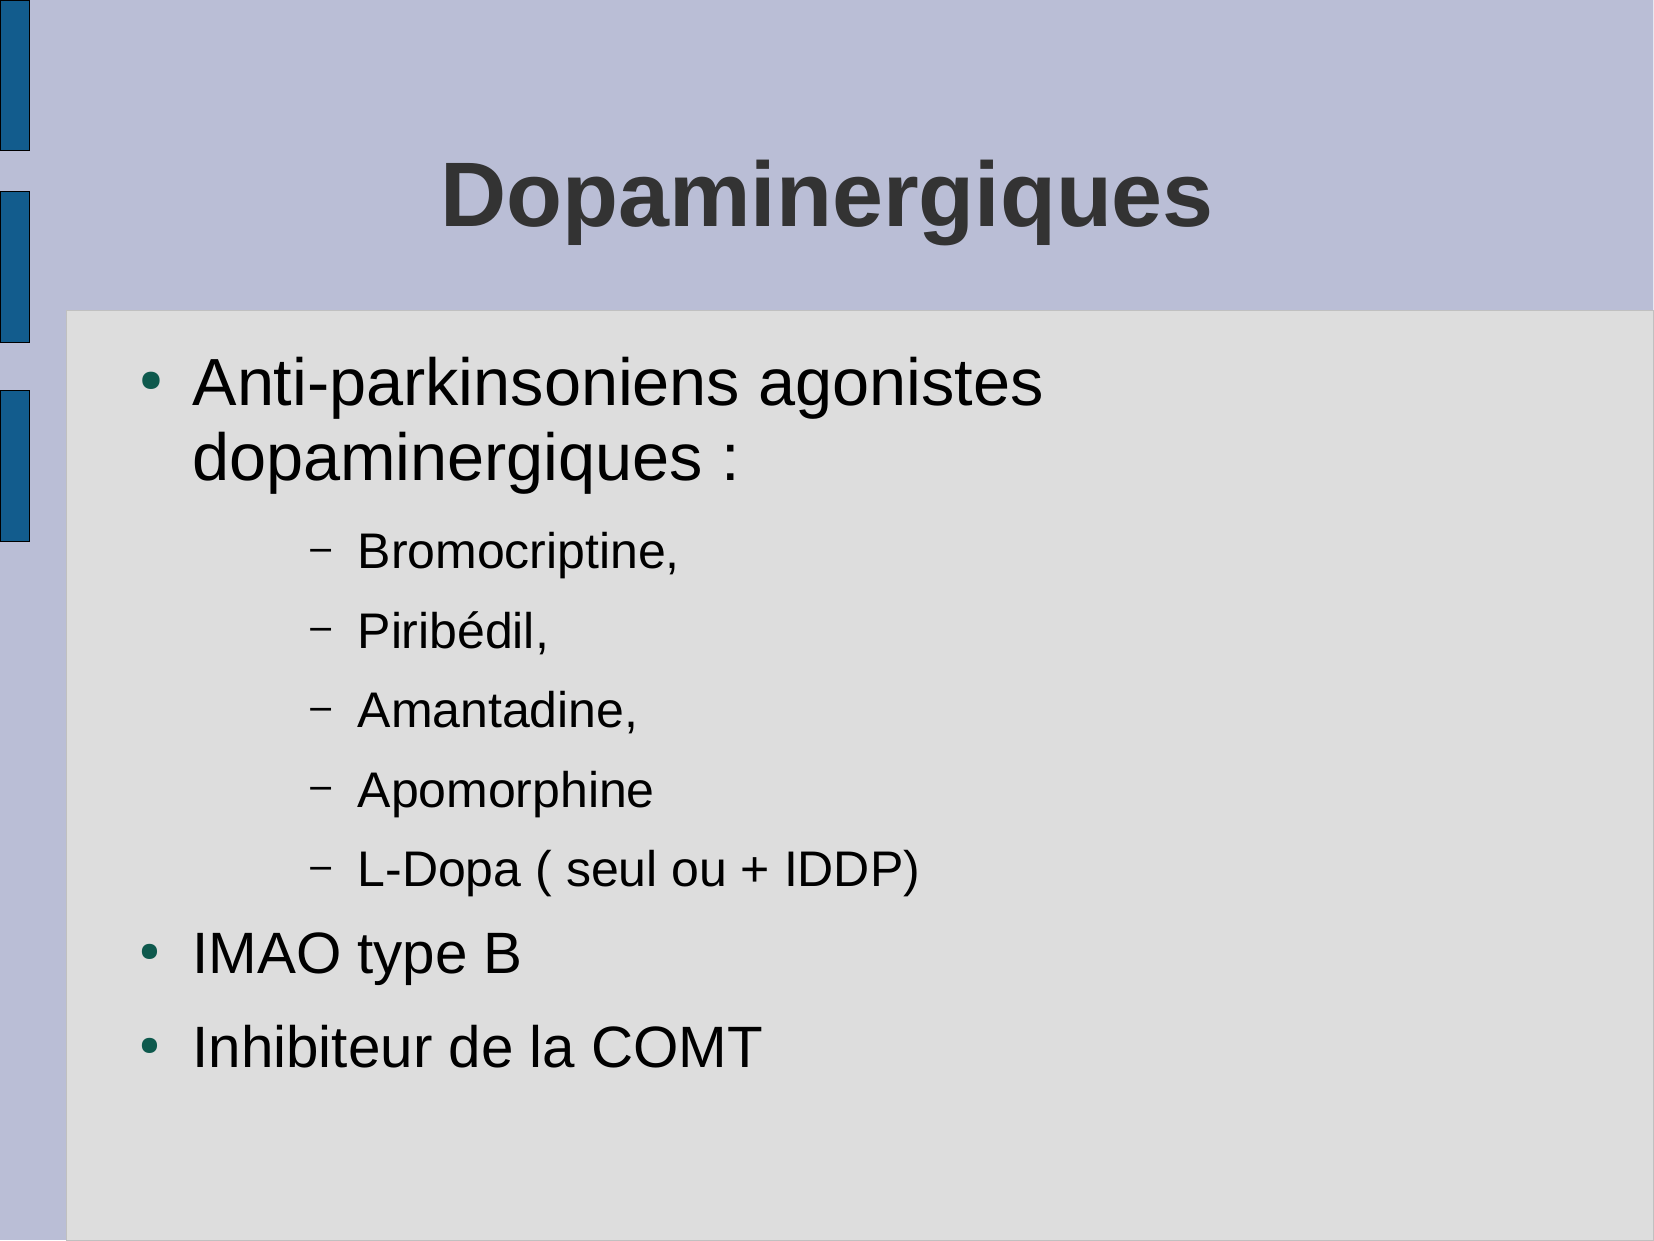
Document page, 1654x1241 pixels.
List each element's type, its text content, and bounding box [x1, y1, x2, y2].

list Anti-parkinsoniens agonistes dopaminergiques : Bromocriptine, Piribédil, Amantadine, Apomorphine L-Dopa ( seul ou + IDDP) IMAO type B Inhibiteur de la COMT [121, 344, 1534, 1112]
title Dopaminergiques [121, 98, 1534, 291]
